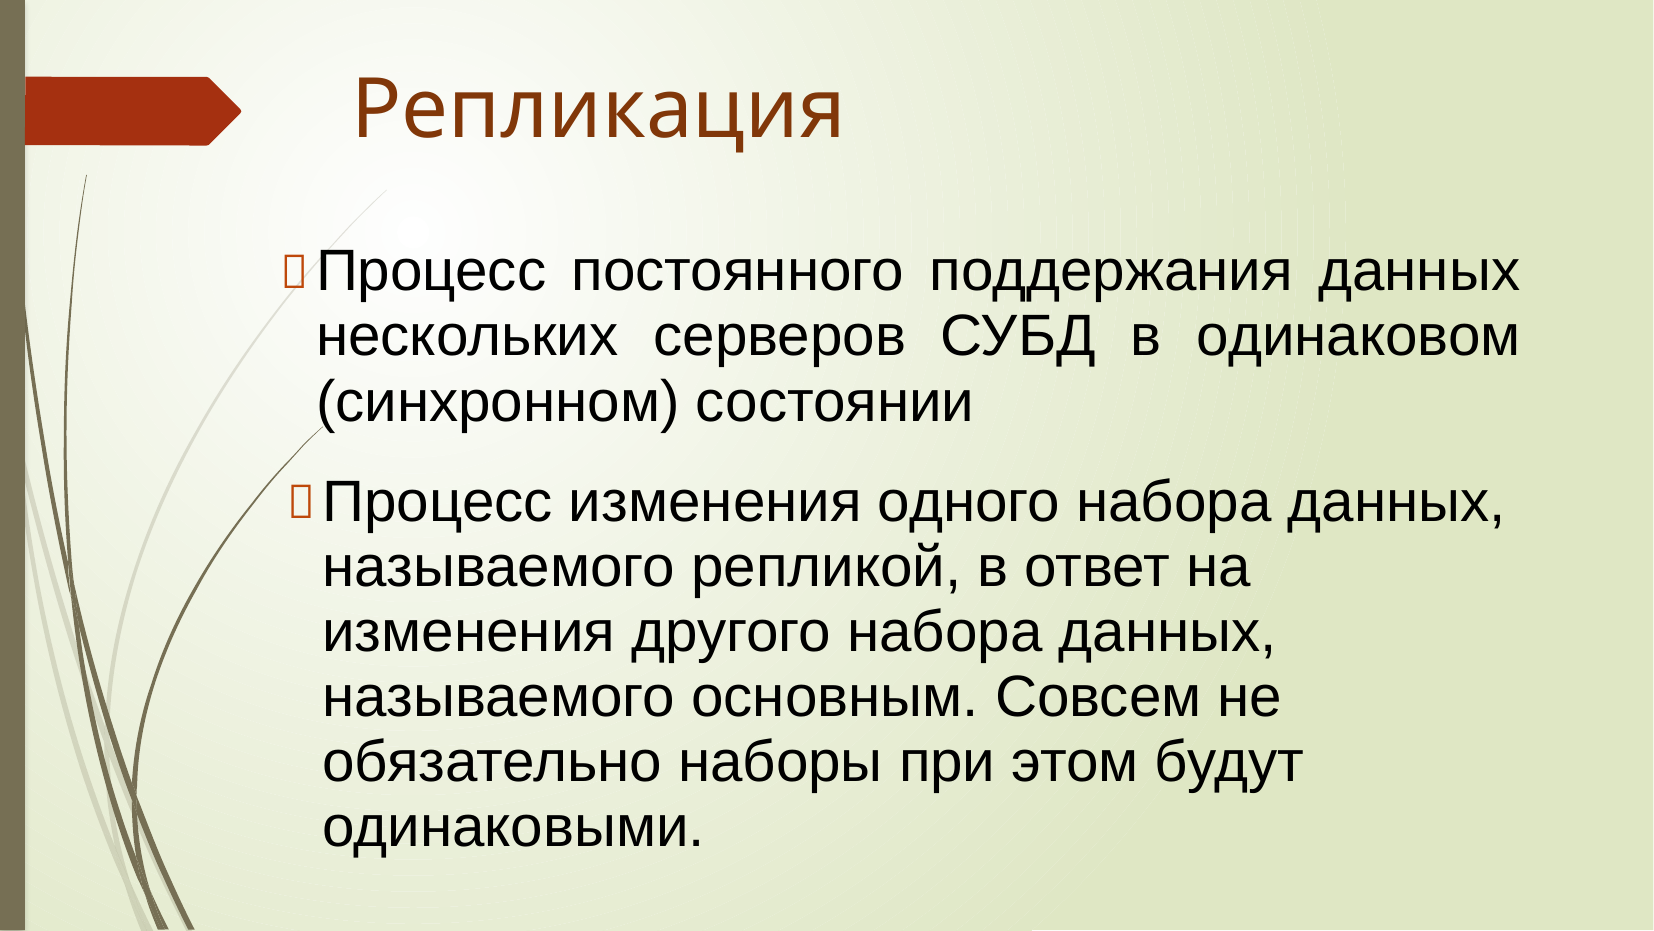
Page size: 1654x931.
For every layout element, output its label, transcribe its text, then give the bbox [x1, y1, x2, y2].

title Репликация [351, 27, 1561, 184]
text_box Процесс постоянного поддержания данных нескольких серверов СУБД в одинаковом (синхронном) состоянии [265, 230, 1536, 442]
text_box Процесс изменения одного набора данных, называемого репликой, в ответ на изменения другого набора данных, называемого основным. Совсем не обязательно наборы при этом будут одинаковыми. [272, 460, 1552, 869]
